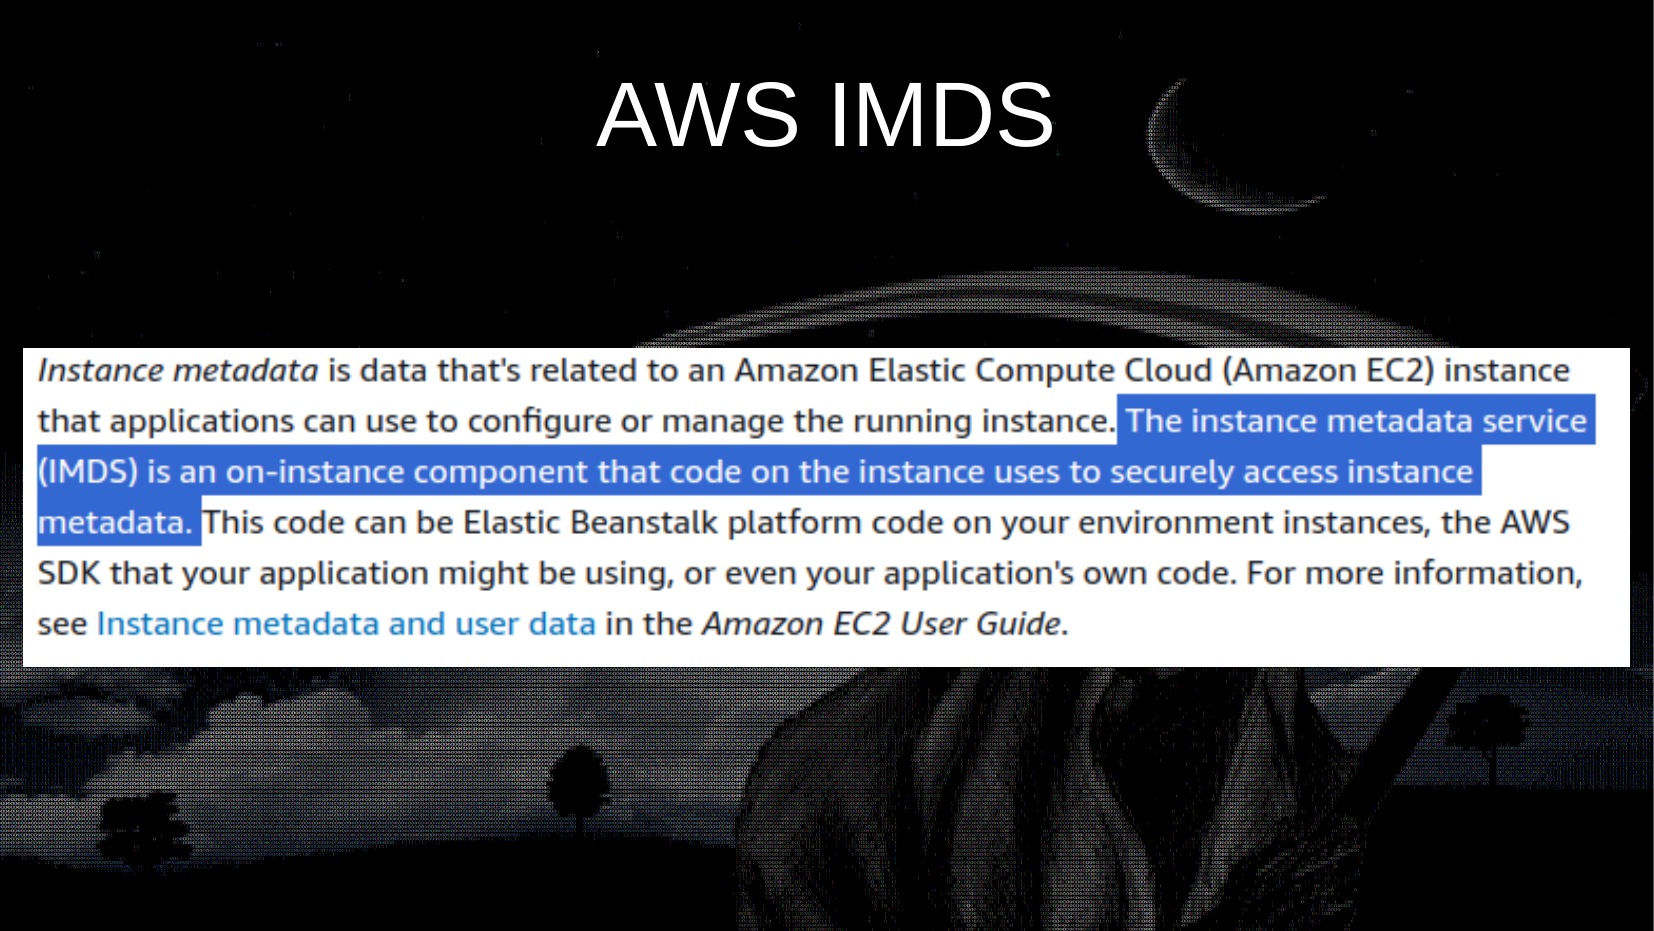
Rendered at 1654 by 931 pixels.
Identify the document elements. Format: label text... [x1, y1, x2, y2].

title AWS IMDS [82, 37, 1571, 193]
picture [0, 0, 1654, 931]
